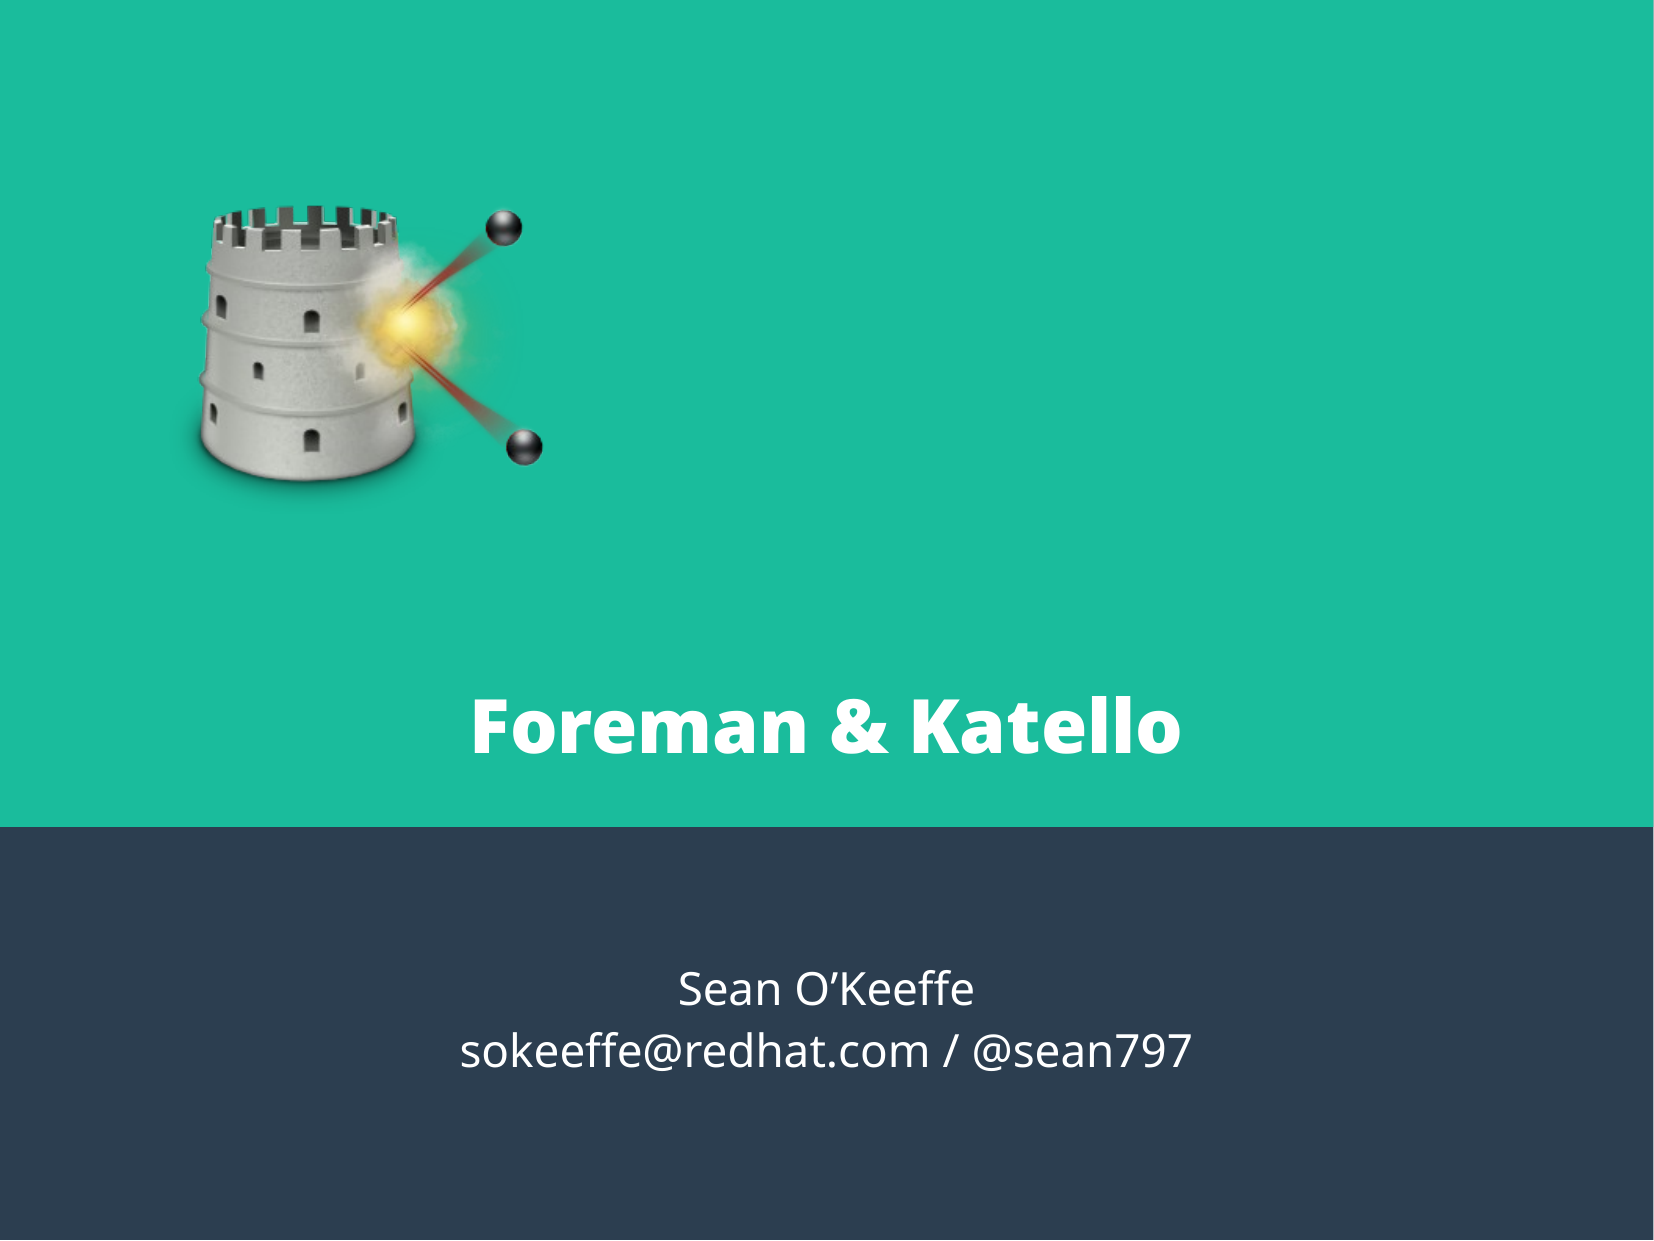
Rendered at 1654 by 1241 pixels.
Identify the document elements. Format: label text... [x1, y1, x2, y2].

subtitle Sean O’Keeffe sokeeffe@redhat.com / @sean797 [59, 856, 1595, 1182]
title Foreman & Katello [59, 620, 1595, 778]
picture [165, 153, 566, 554]
